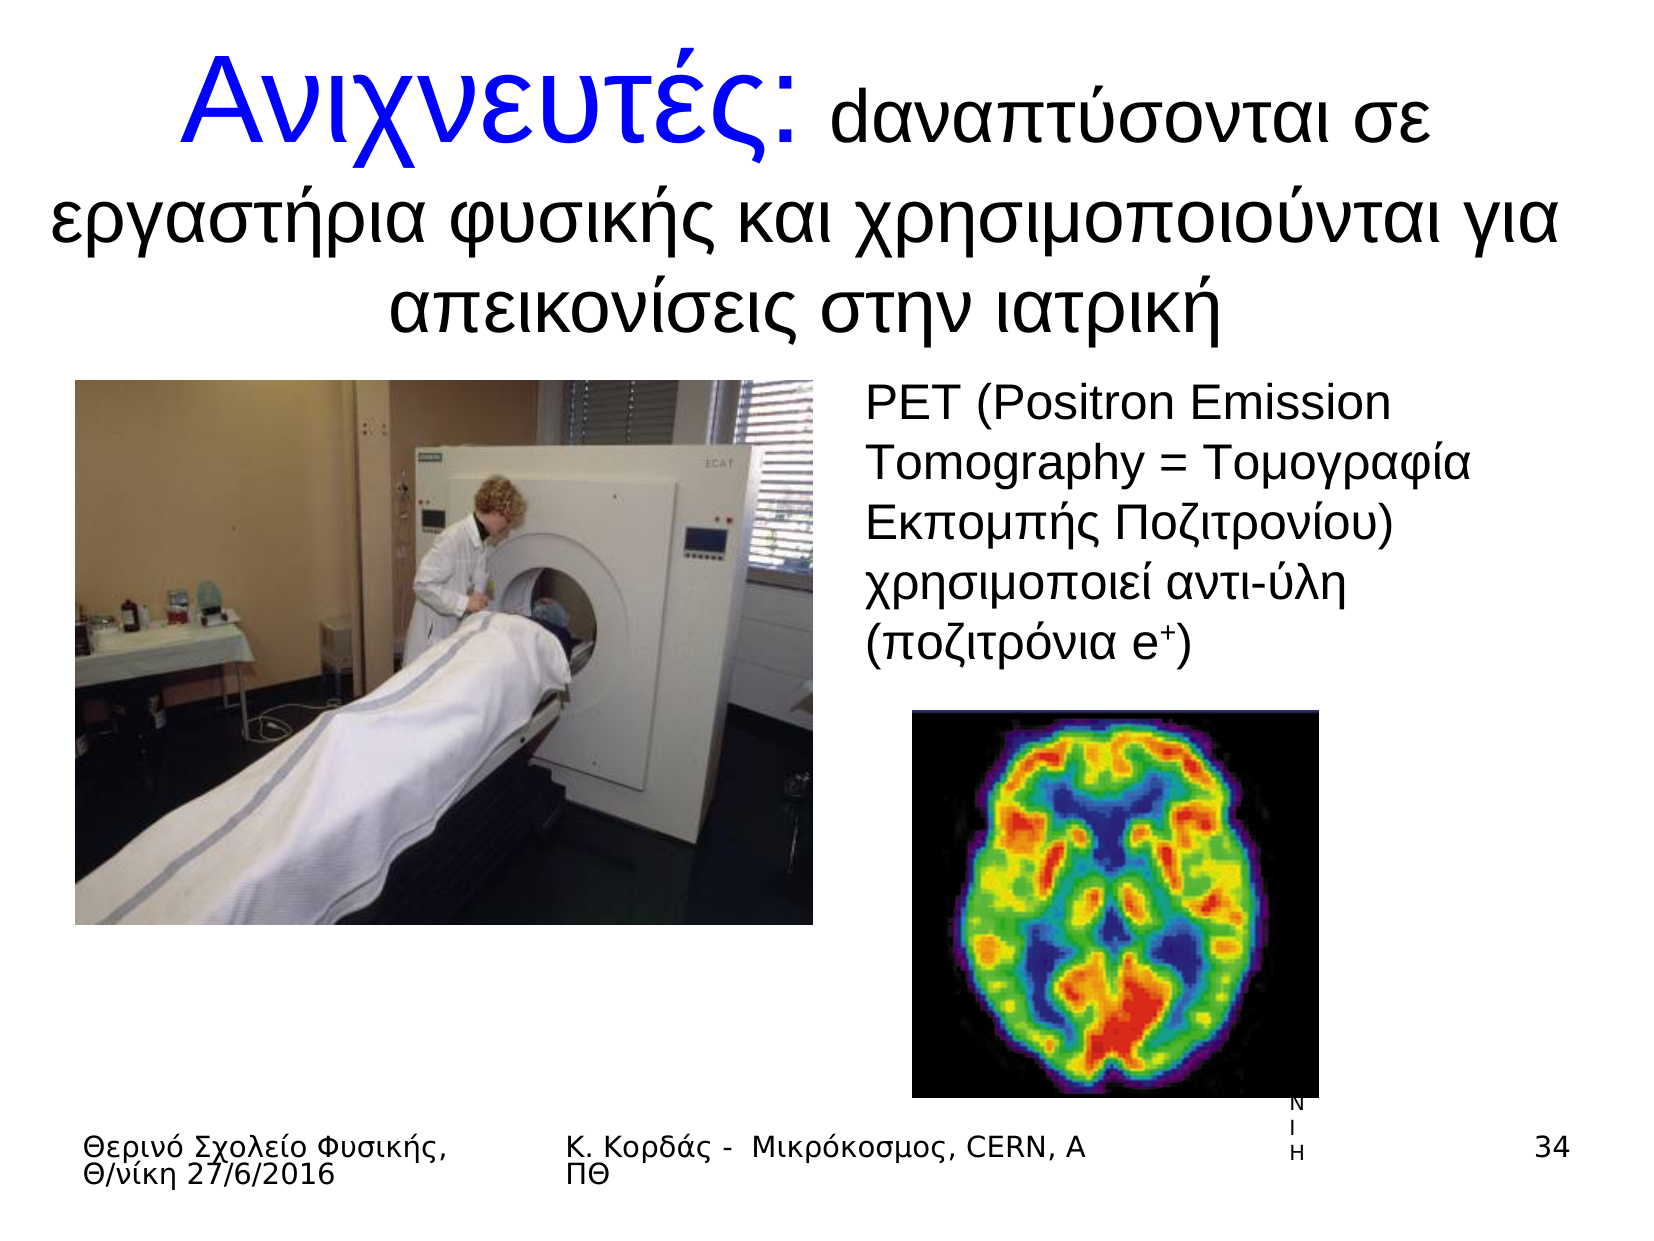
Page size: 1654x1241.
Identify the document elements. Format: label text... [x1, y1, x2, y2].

title Ανιχνευτές: dαναπτύσονται σε εργαστήρια φυσικής και χρησιμοποιούνται για απεικονίσεις στην ιατρική [0, 9, 1613, 465]
text_box Courtesy NIH [1274, 907, 1325, 1172]
picture [912, 710, 1319, 1098]
text_box PET (Positron Emission Tomography = Τομογραφία Εκπομπής Ποζιτρονίου) χρησιμοποιεί αντι-ύλη (ποζιτρόνια e+) [849, 362, 1613, 738]
picture [75, 380, 813, 925]
